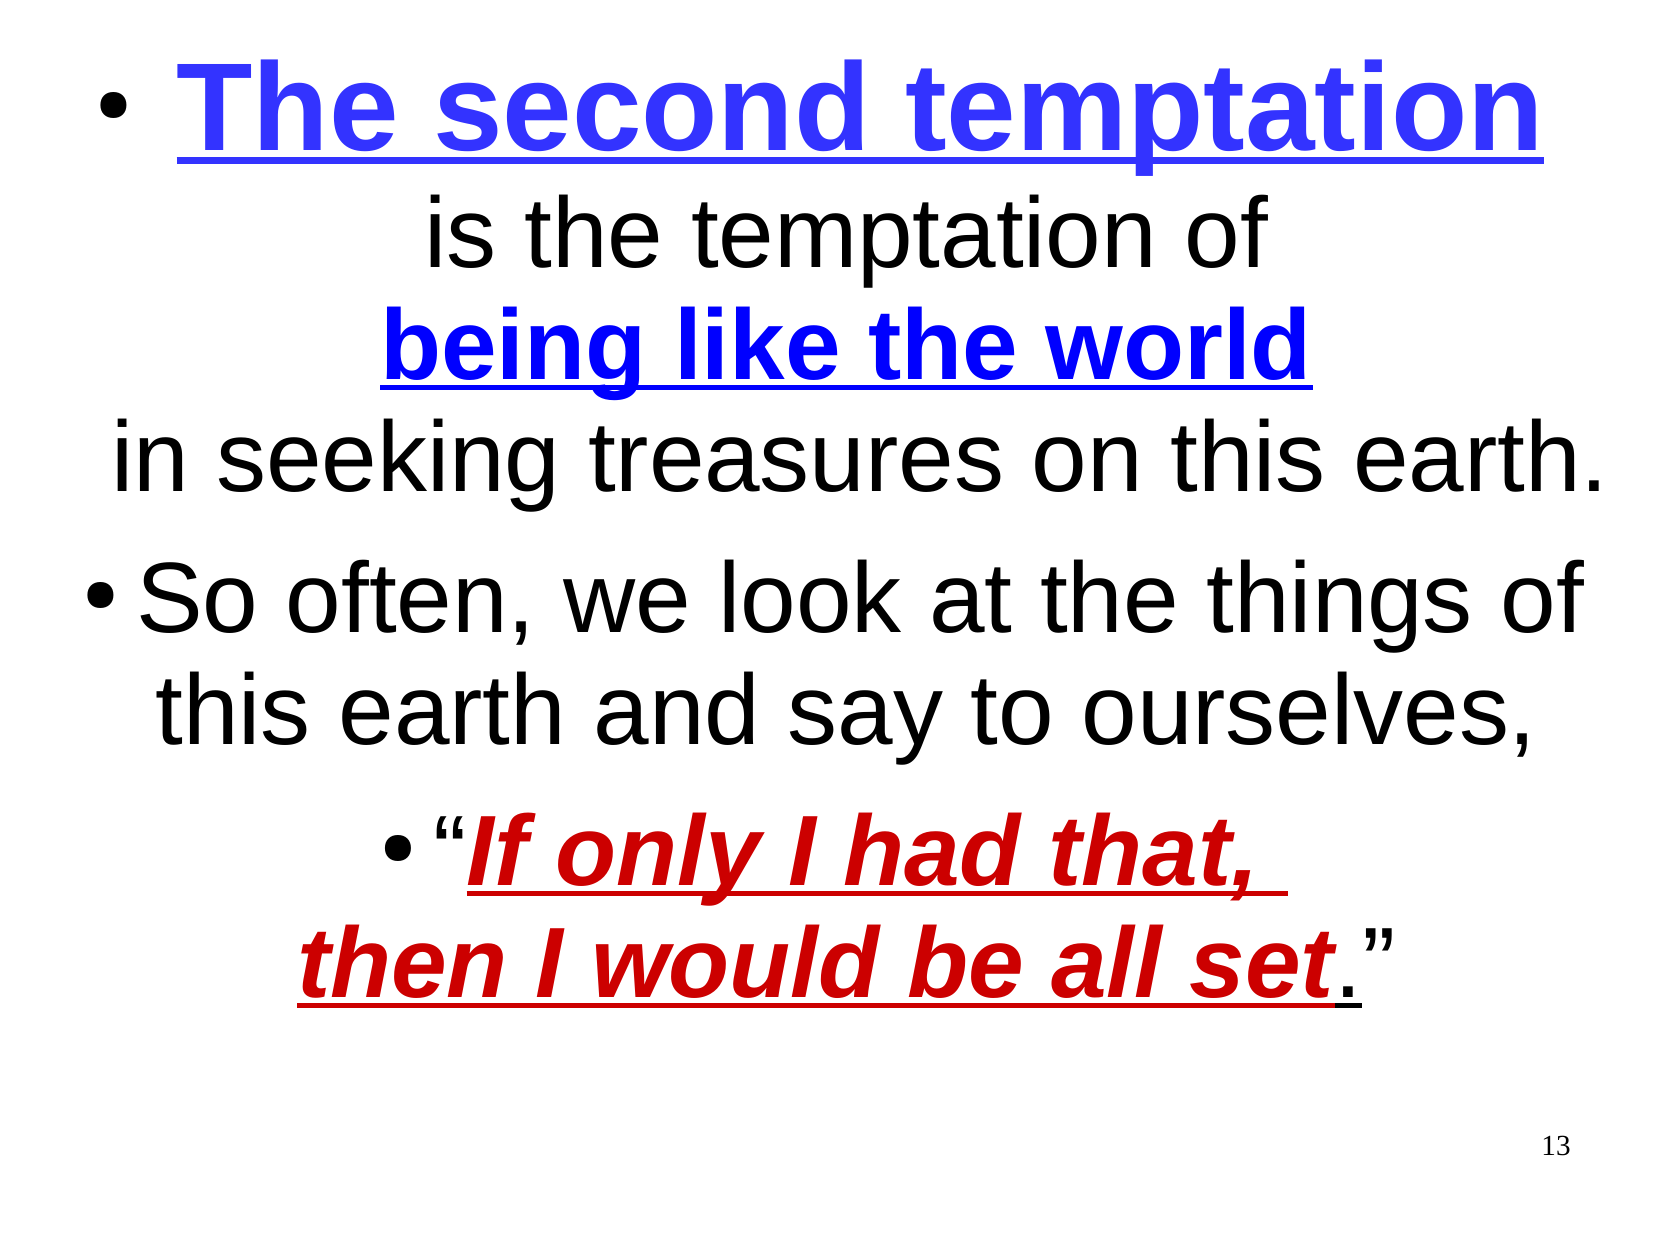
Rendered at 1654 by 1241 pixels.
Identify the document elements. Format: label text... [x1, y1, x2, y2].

list The second temptation is the temptation of being like the world in seeking treasures on this earth. So often, we look at the things of this earth and say to ourselves, “If only I had that, then I would be all set.” [37, 37, 1613, 1238]
